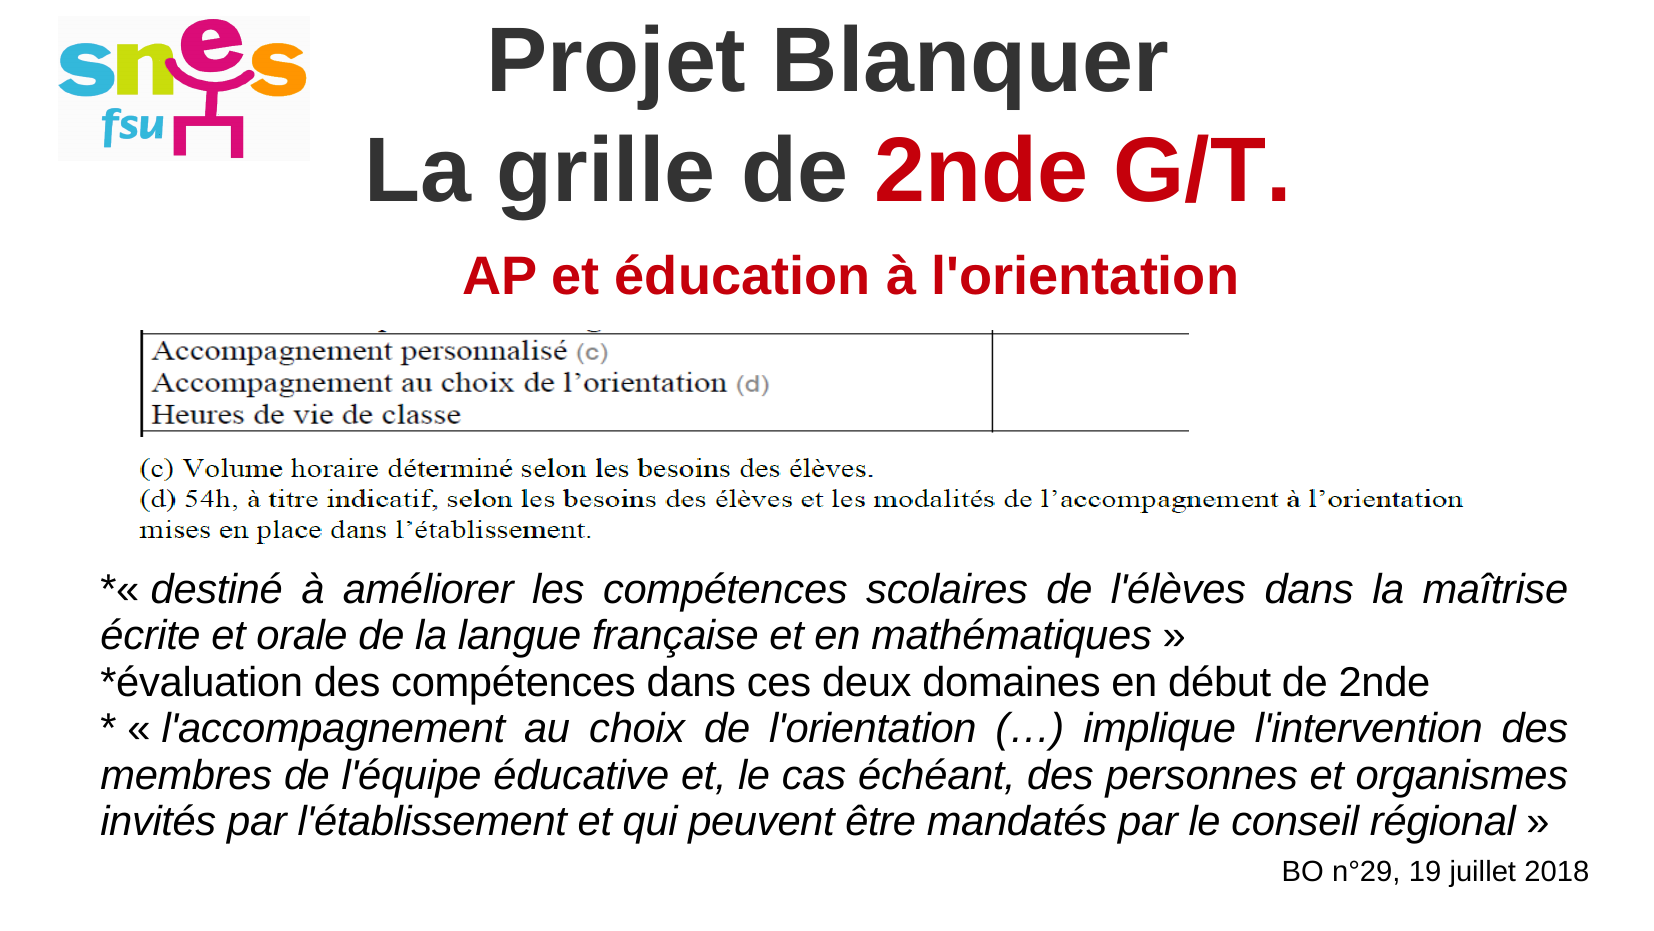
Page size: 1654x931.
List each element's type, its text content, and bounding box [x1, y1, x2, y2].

picture [133, 454, 1470, 548]
title Projet Blanquer La grille de 2nde G/T. [122, 0, 1535, 180]
text_box BO n°29, 19 juillet 2018 [1266, 847, 1610, 913]
text_box *« destiné à améliorer les compétences scolaires de l'élèves dans la maîtrise écrite et orale de la langue française et en mathématiques » *évaluation des compétences dans ces deux domaines en début de 2nde * « l'accompagnement au choix de l'orientation (…) implique l'intervention des membres de l'équipe éducative et, le cas échéant, des personnes et organismes invités par l'établissement et qui peuvent être mandatés par le conseil régional » [85, 558, 1595, 864]
picture [134, 330, 1189, 437]
picture [58, 17, 310, 161]
text_box AP et éducation à l'orientation [281, 237, 1421, 362]
